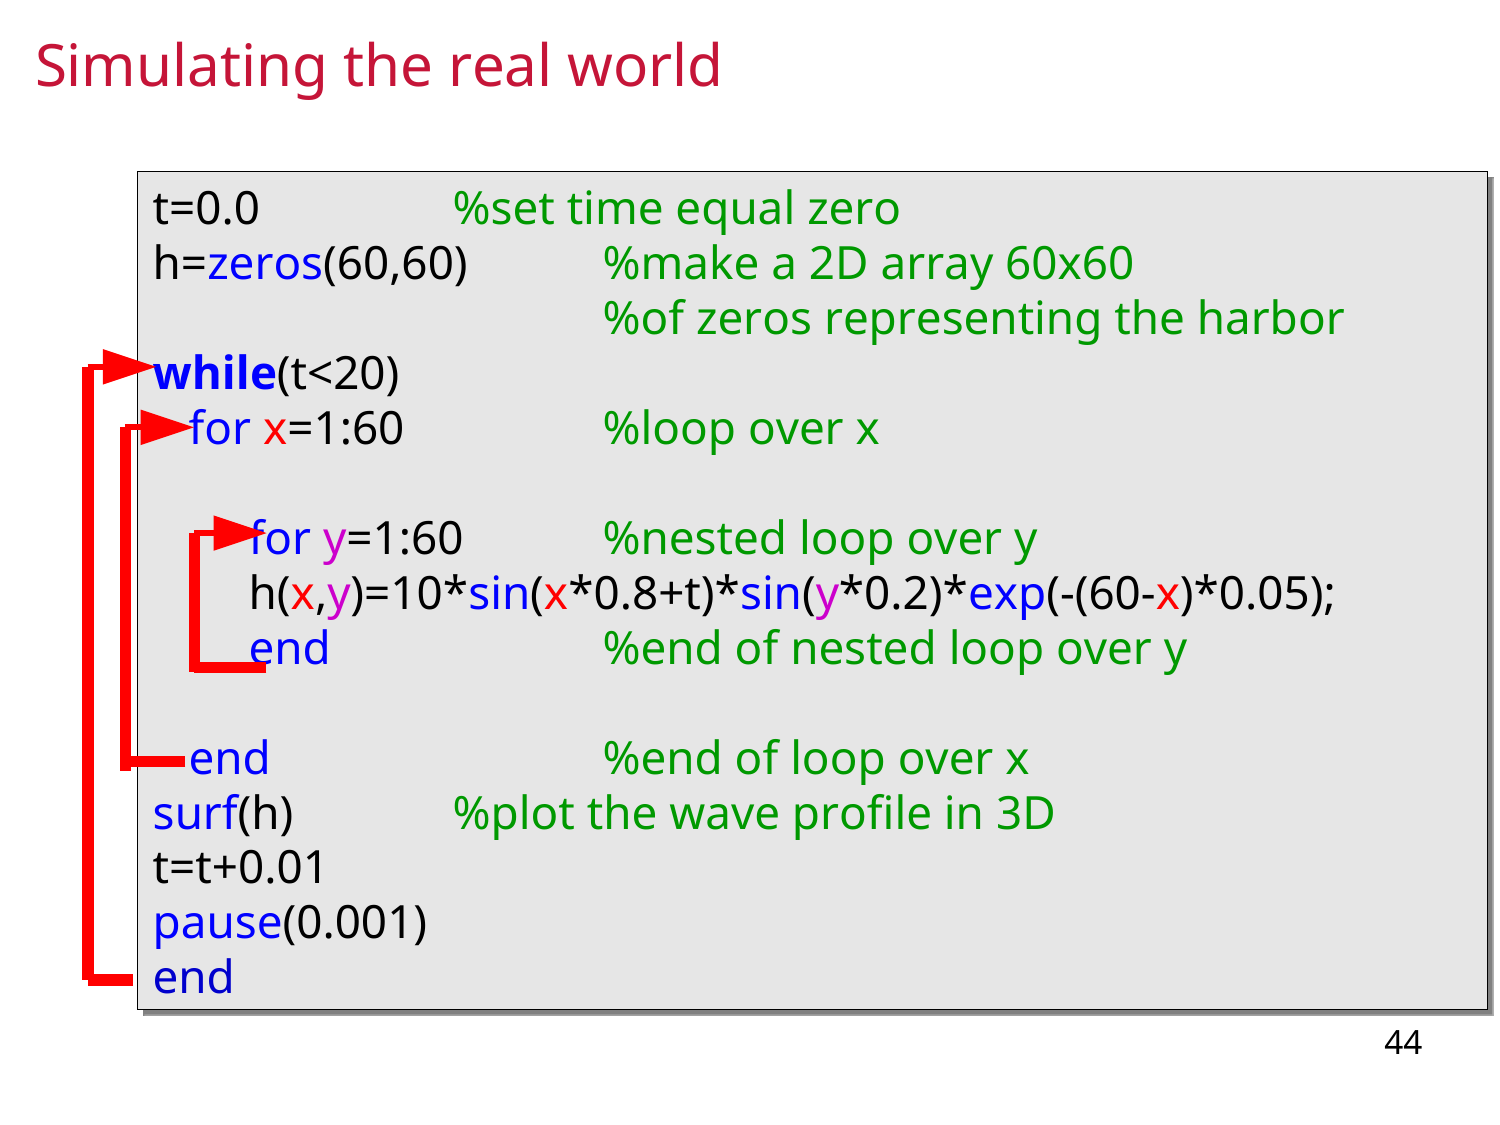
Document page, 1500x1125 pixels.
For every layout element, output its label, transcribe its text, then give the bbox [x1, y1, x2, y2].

text_box <number> [1369, 1013, 1500, 1084]
title Simulating the real world [20, 11, 1258, 117]
text_box t=0.0 %set time equal zero h=zeros(60,60) %make a 2D array 60x60 %of zeros representing the harbor while(t<20) for x=1:60 %loop over x for y=1:60 %nested loop over y h(x,y)=10*sin(x*0.8+t)*sin(y*0.2)*exp(-(60-x)*0.05); end %end of nested loop over y end %end of loop over x surf(h) %plot the wave profile in 3D t=t+0.01 pause(0.001) end [137, 171, 1488, 1010]
text_box [0, 0, 1500, 1125]
